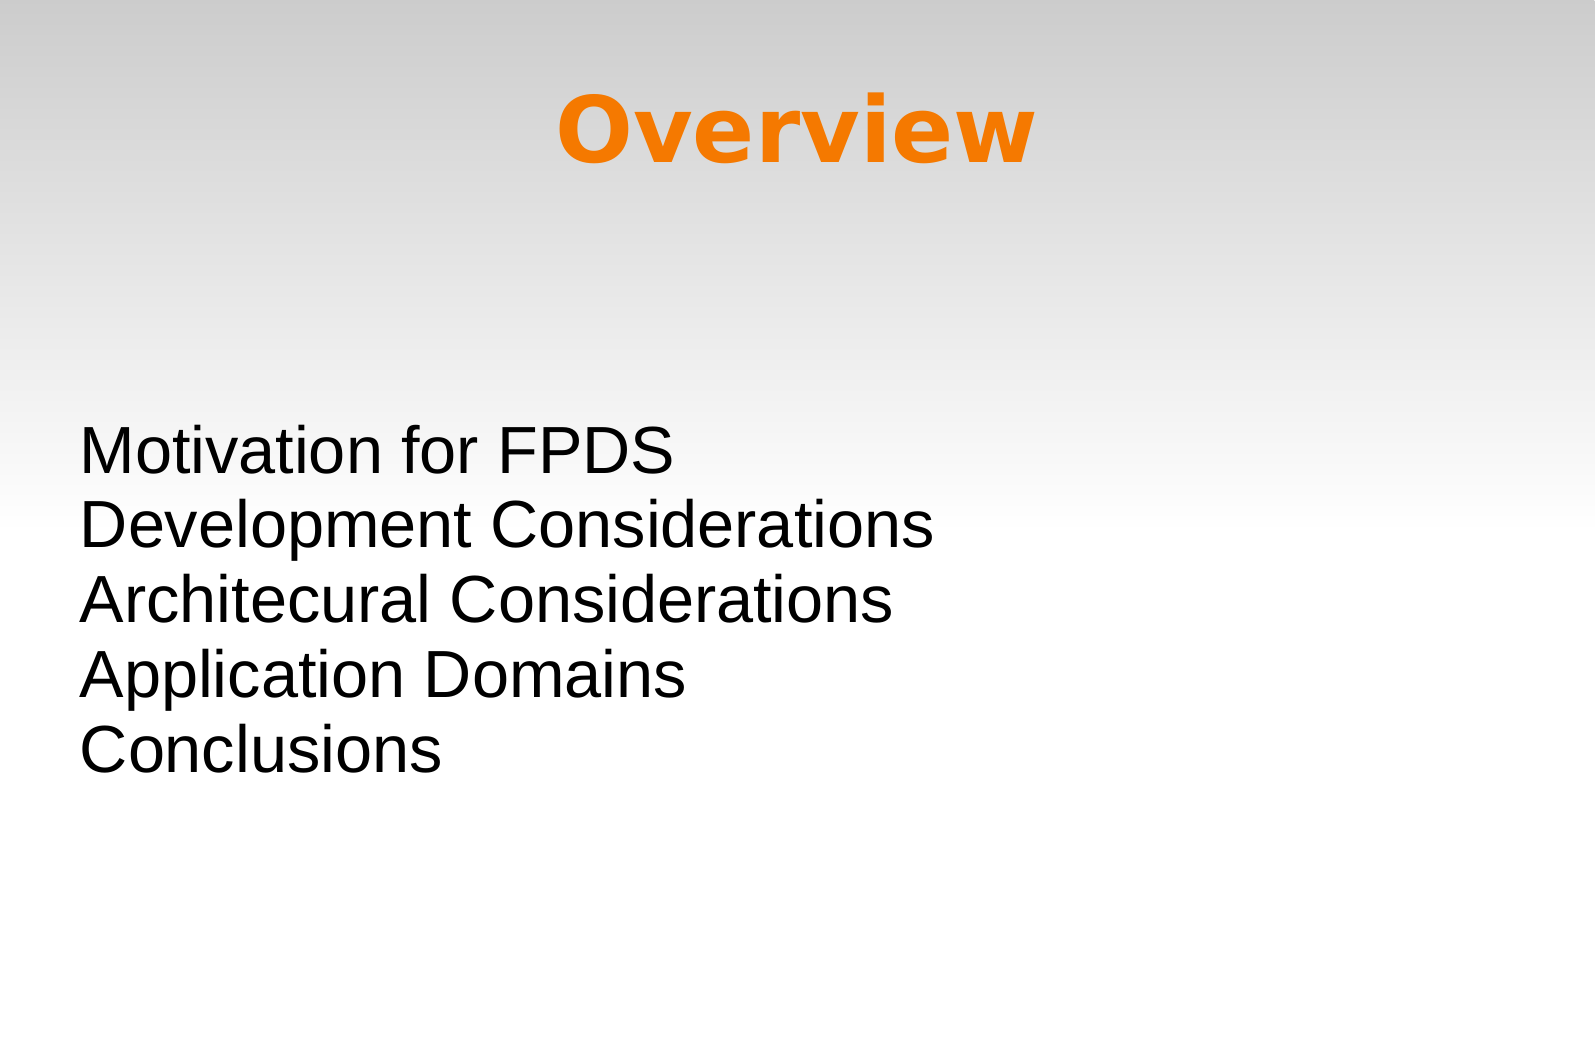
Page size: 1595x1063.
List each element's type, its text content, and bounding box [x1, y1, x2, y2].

subtitle Motivation for FPDS Development Considerations Architecural Considerations Application Domains Conclusions [79, 256, 1515, 943]
title Overview [79, 49, 1515, 213]
